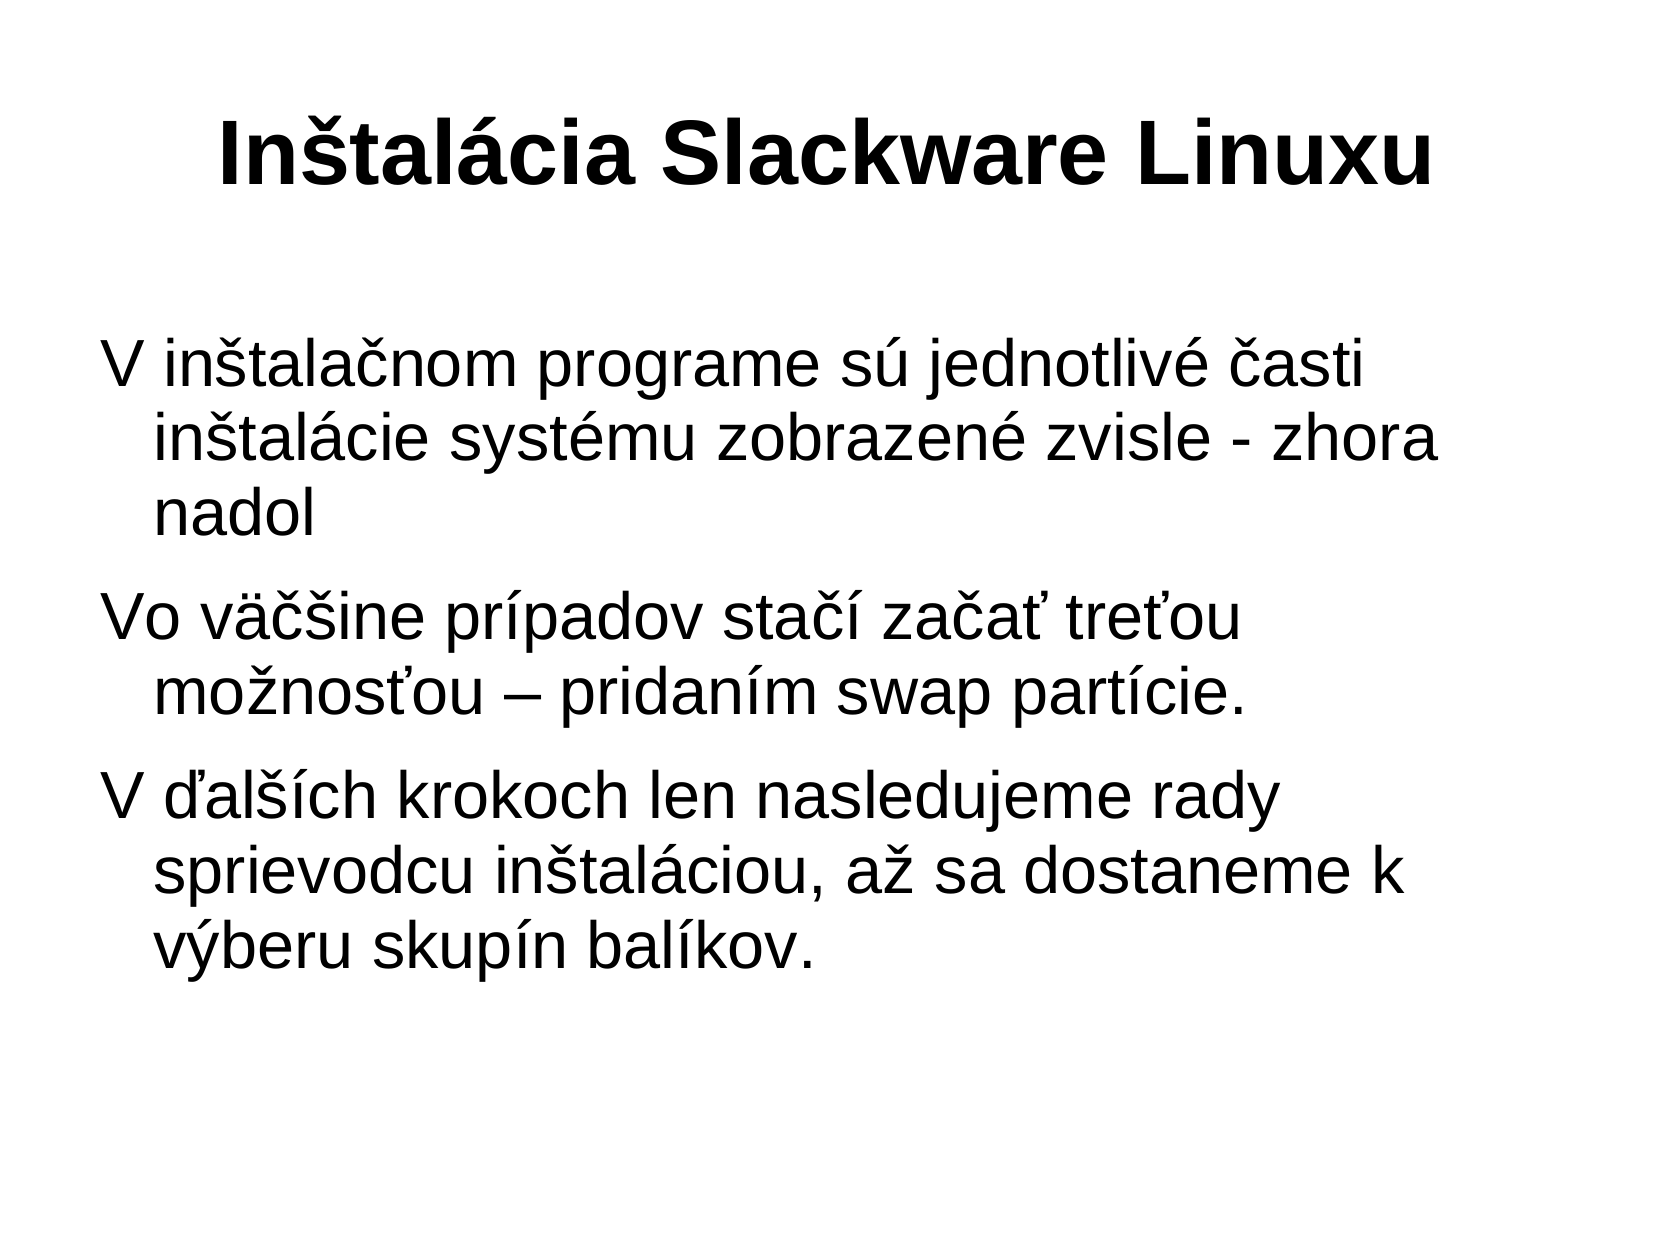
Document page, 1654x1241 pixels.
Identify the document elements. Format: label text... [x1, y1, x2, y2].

list V inštalačnom programe sú jednotlivé časti inštalácie systému zobrazené zvisle - zhora nadol Vo väčšine prípadov stačí začať treťou možnosťou – pridaním swap partície. V ďalších krokoch len nasledujeme rady sprievodcu inštaláciou, až sa dostaneme k výberu skupín balíkov. [82, 325, 1571, 1145]
title Inštalácia Slackware Linuxu [82, 49, 1571, 257]
